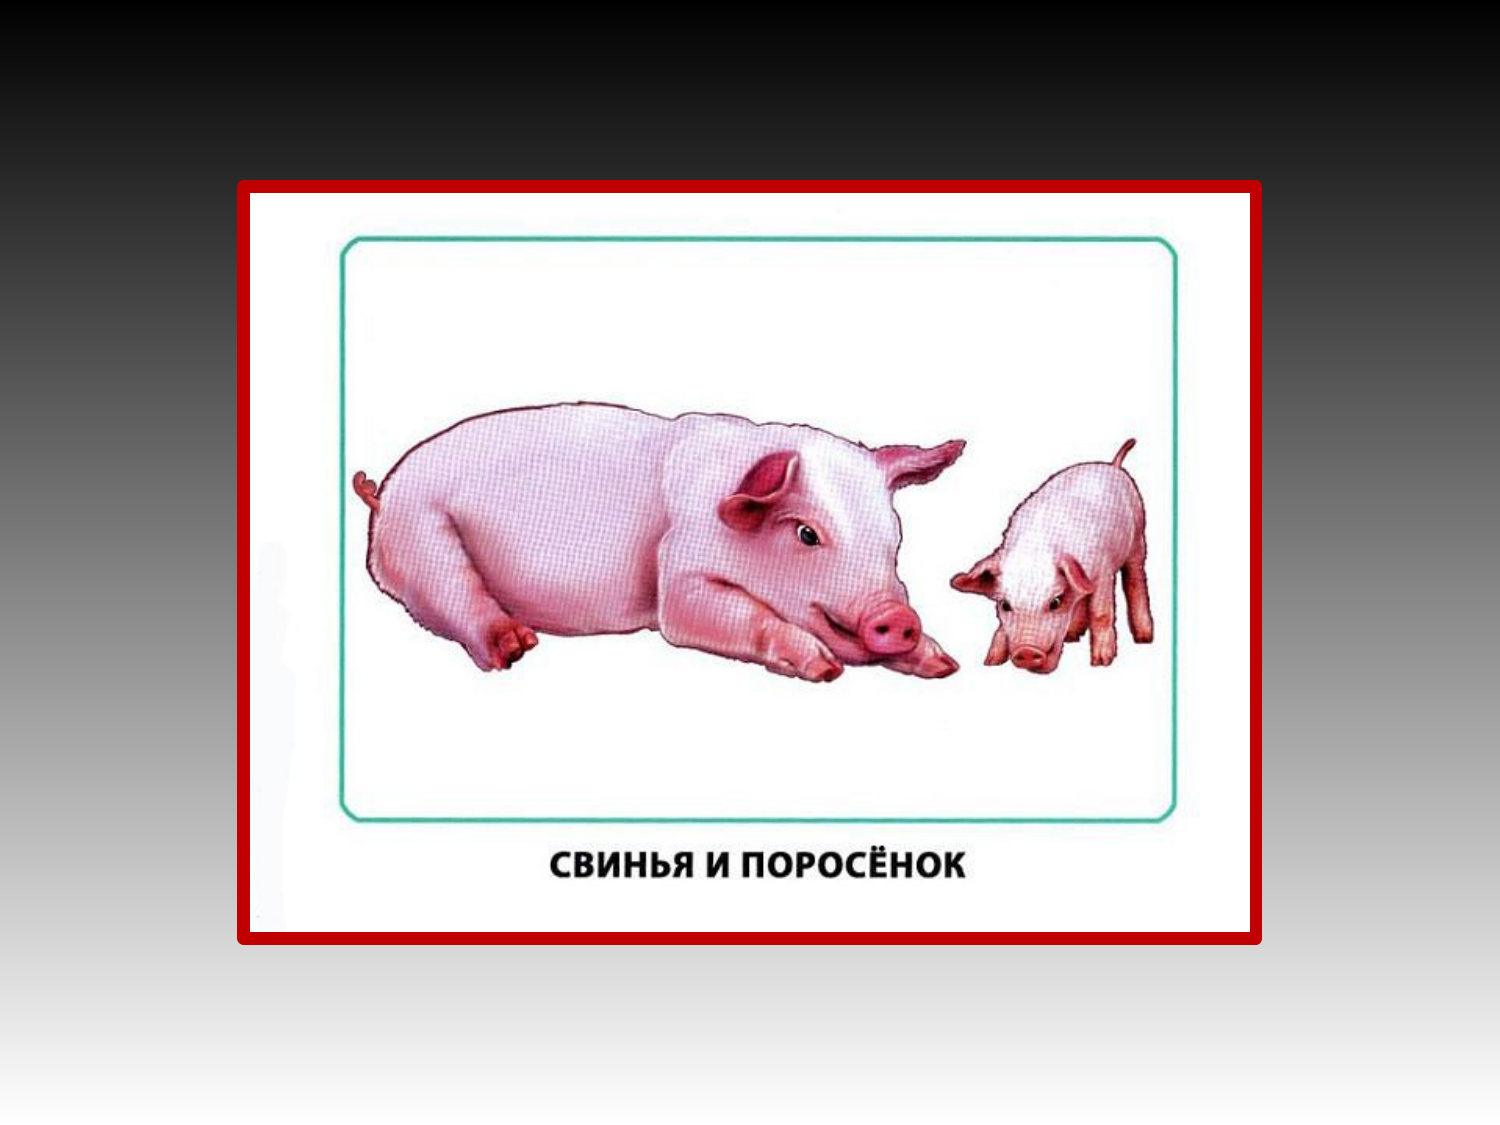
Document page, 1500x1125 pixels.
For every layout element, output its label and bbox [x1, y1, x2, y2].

picture [249, 192, 1250, 933]
